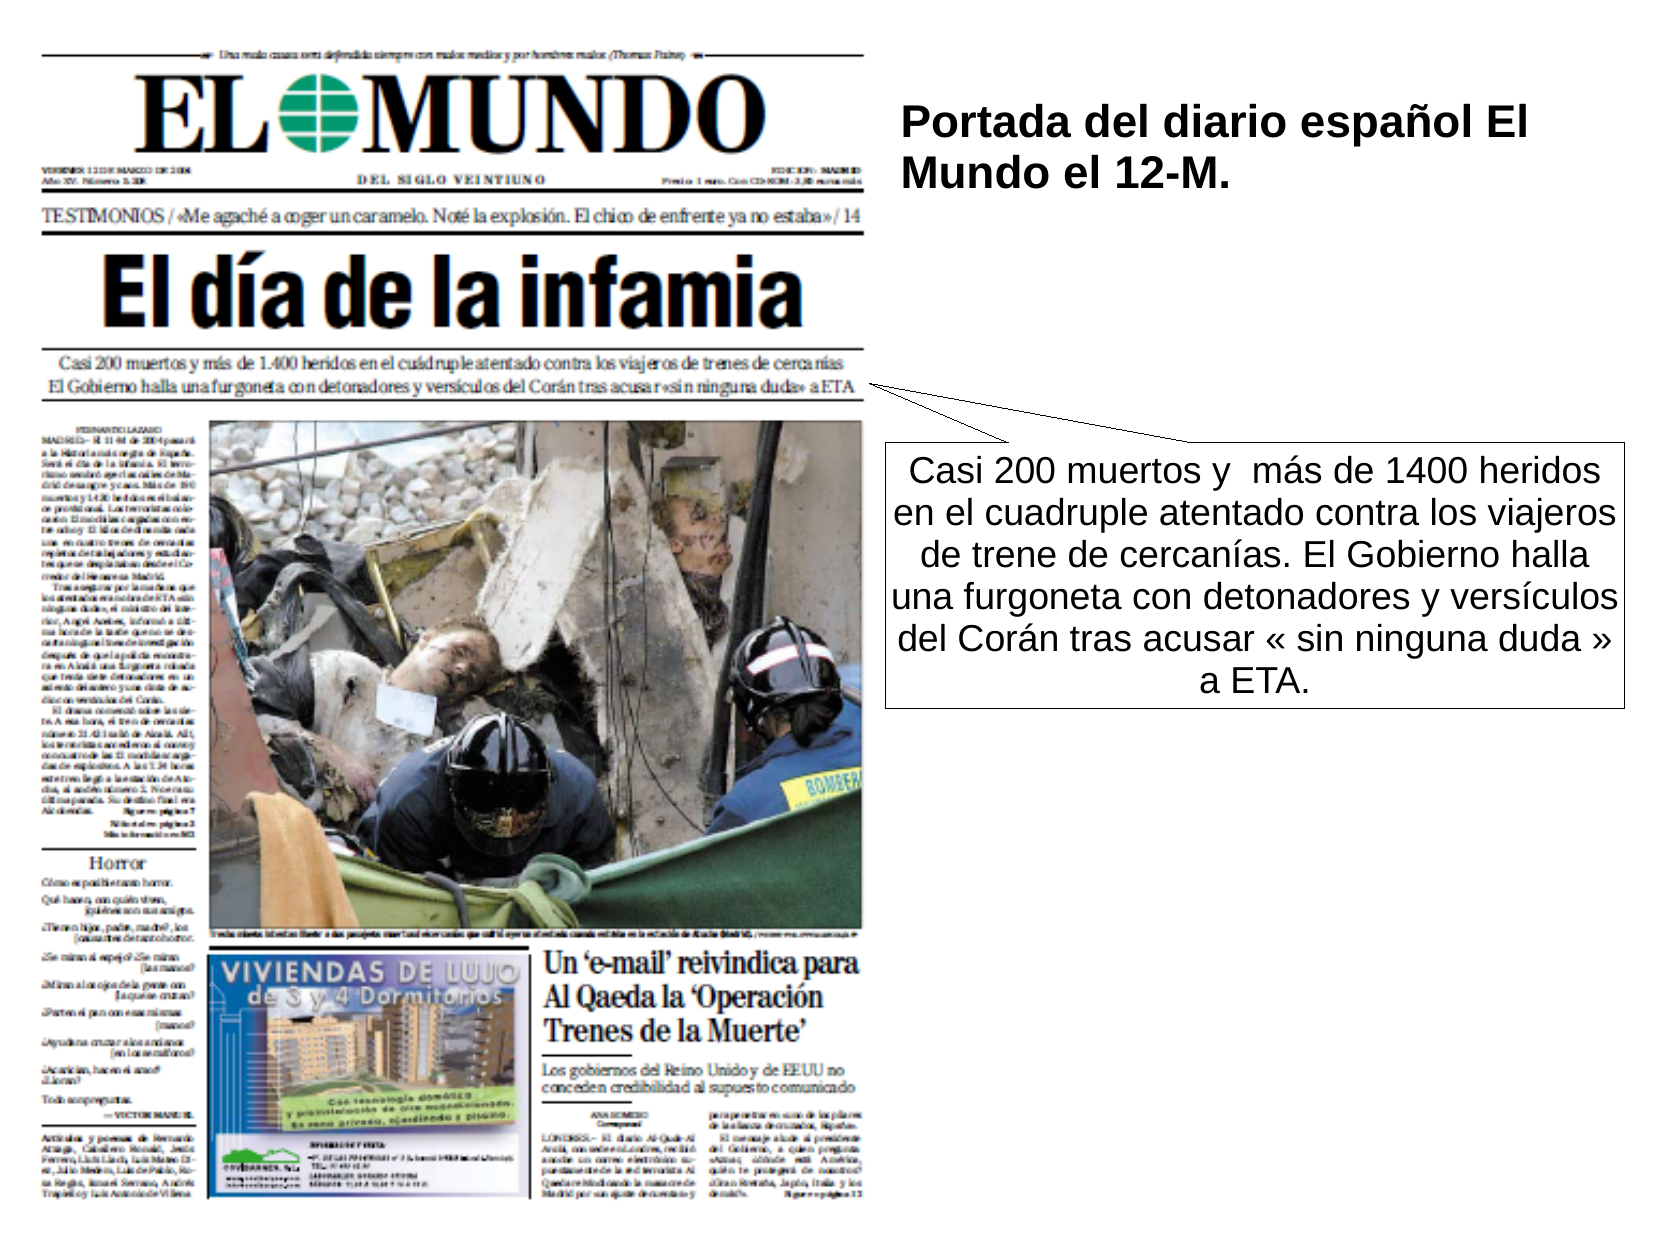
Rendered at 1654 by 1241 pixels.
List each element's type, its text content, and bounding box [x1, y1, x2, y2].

text_box Portada del diario español El Mundo el 12-M. [885, 88, 1565, 442]
text_box Casi 200 muertos y más de 1400 heridos en el cuadruple atentado contra los viajeros de trene de cercanías. El Gobierno halla una furgoneta con detonadores y versículos del Corán tras acusar « sin ninguna duda » a ETA. [869, 383, 1625, 709]
picture [0, 0, 886, 1241]
text_box Portada del diario español El Mundo el 12-M. [885, 391, 1004, 442]
